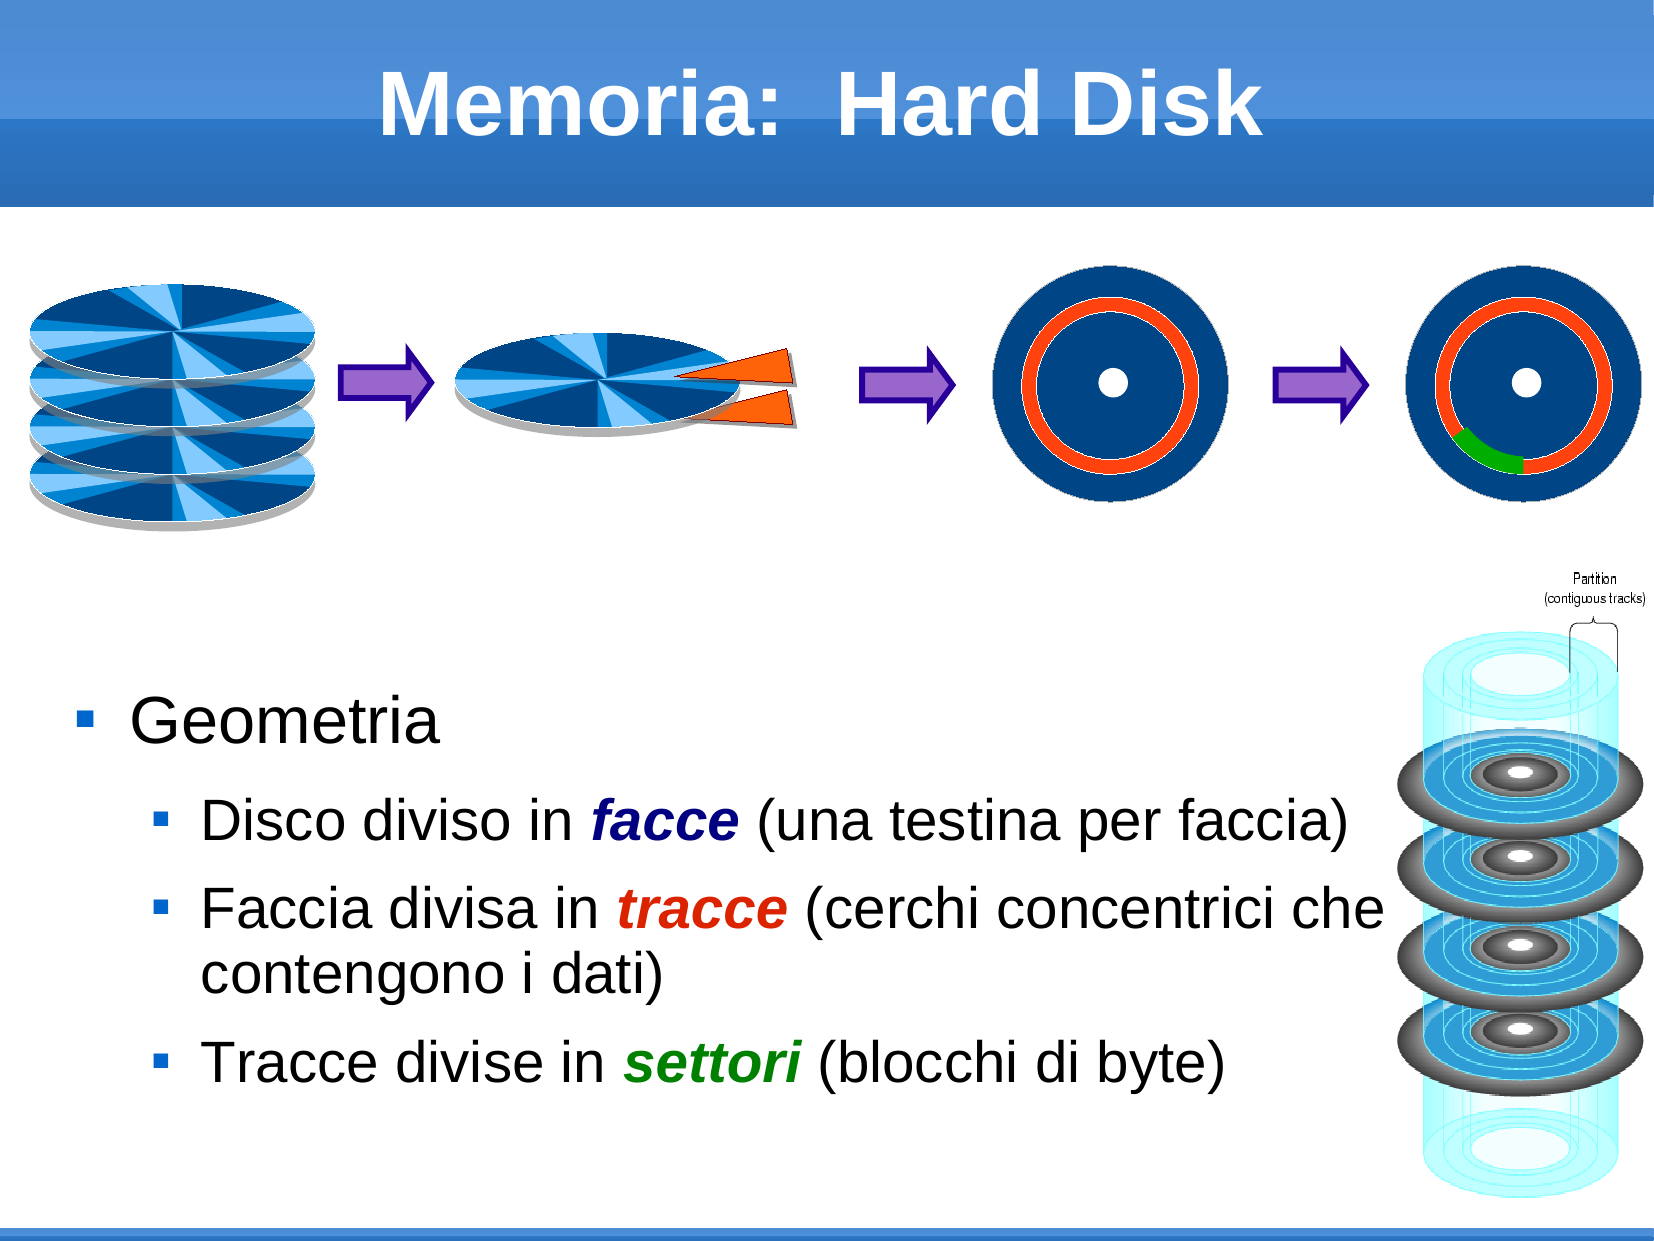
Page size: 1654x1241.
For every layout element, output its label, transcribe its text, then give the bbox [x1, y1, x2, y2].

picture [1387, 560, 1654, 1211]
text_box [992, 265, 1229, 502]
text_box [1275, 354, 1366, 416]
text_box [340, 351, 432, 414]
title Memoria: Hard Disk [76, 0, 1565, 208]
text_box [1405, 265, 1642, 502]
text_box [29, 283, 316, 532]
list Geometria Disco diviso in facce (una testina per faccia) Faccia divisa in tracce (cerchi concentrici che contengono i dati) Tracce divise in settori (blocchi di byte) [59, 265, 1595, 1196]
text_box [862, 354, 953, 416]
text_box [454, 332, 798, 438]
